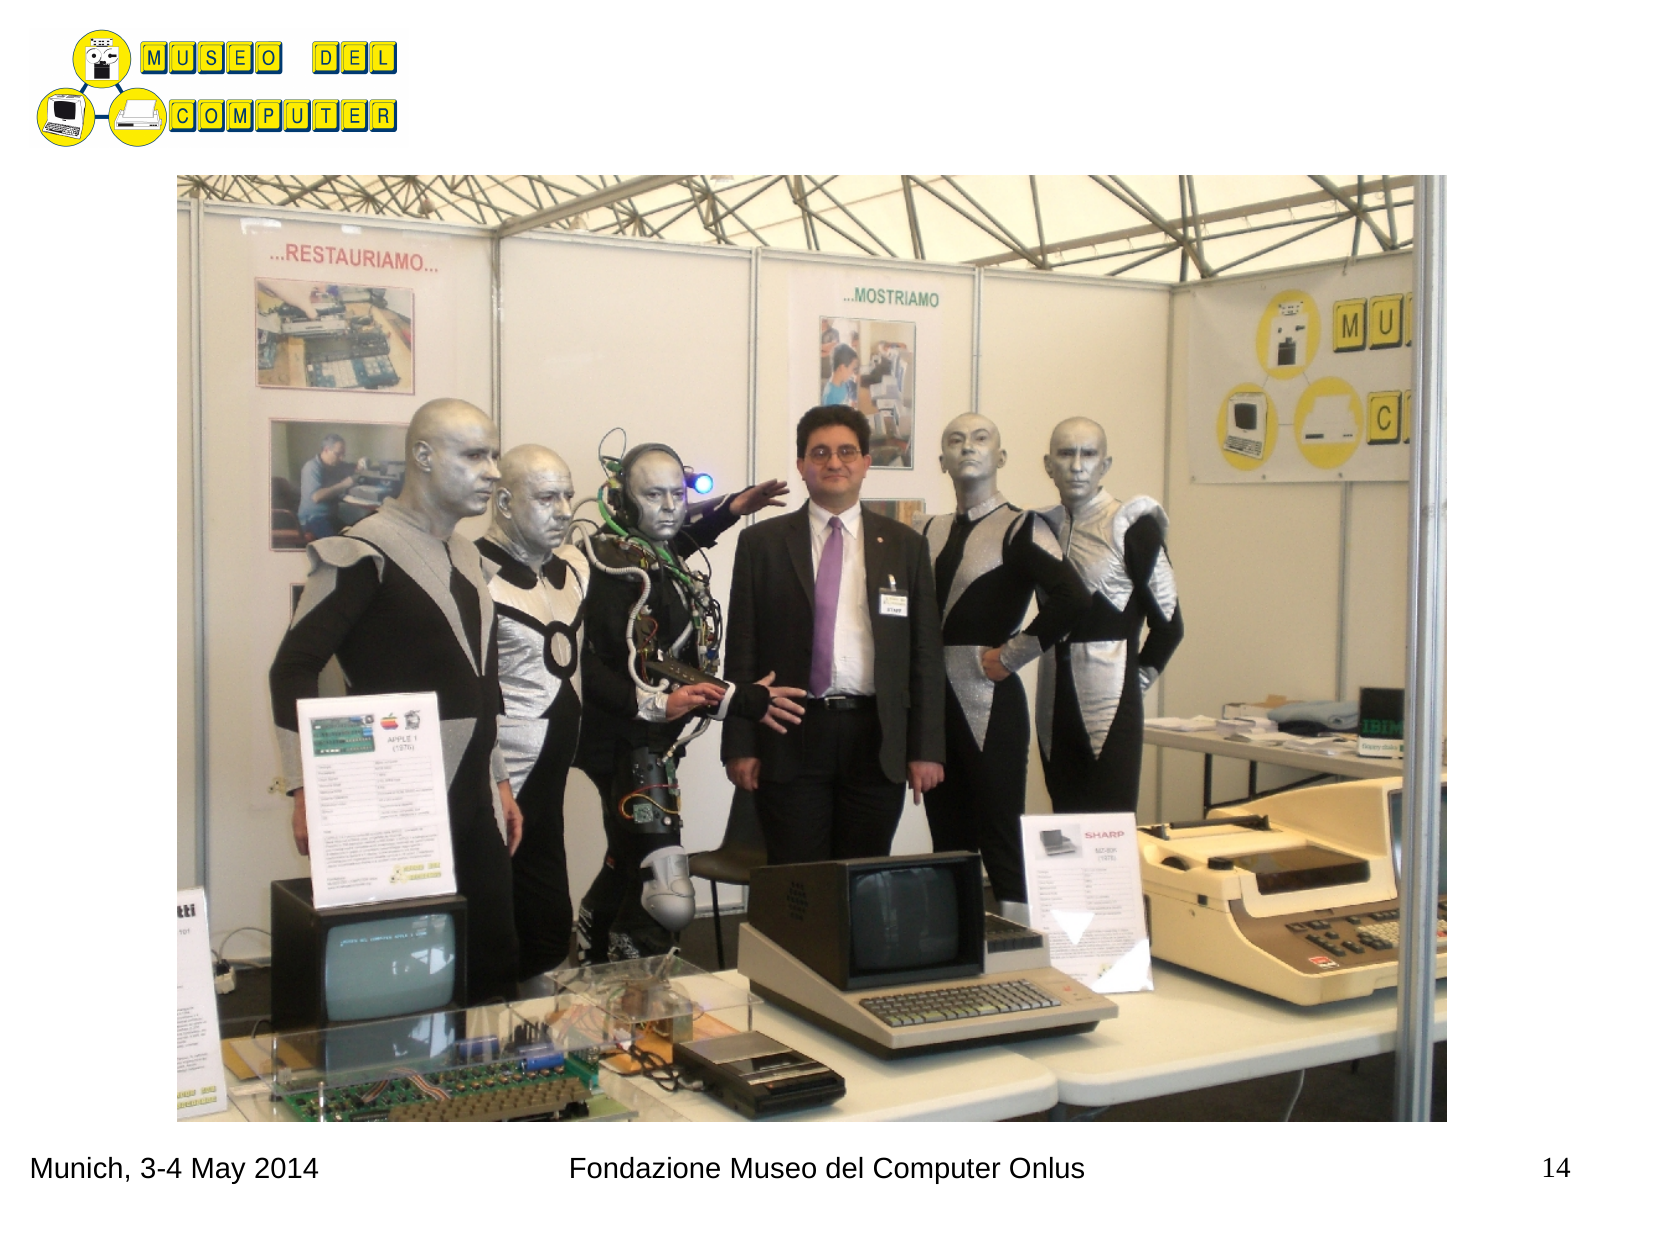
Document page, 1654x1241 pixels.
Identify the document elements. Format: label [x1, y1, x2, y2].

picture [29, 28, 409, 148]
picture [177, 175, 1447, 1123]
